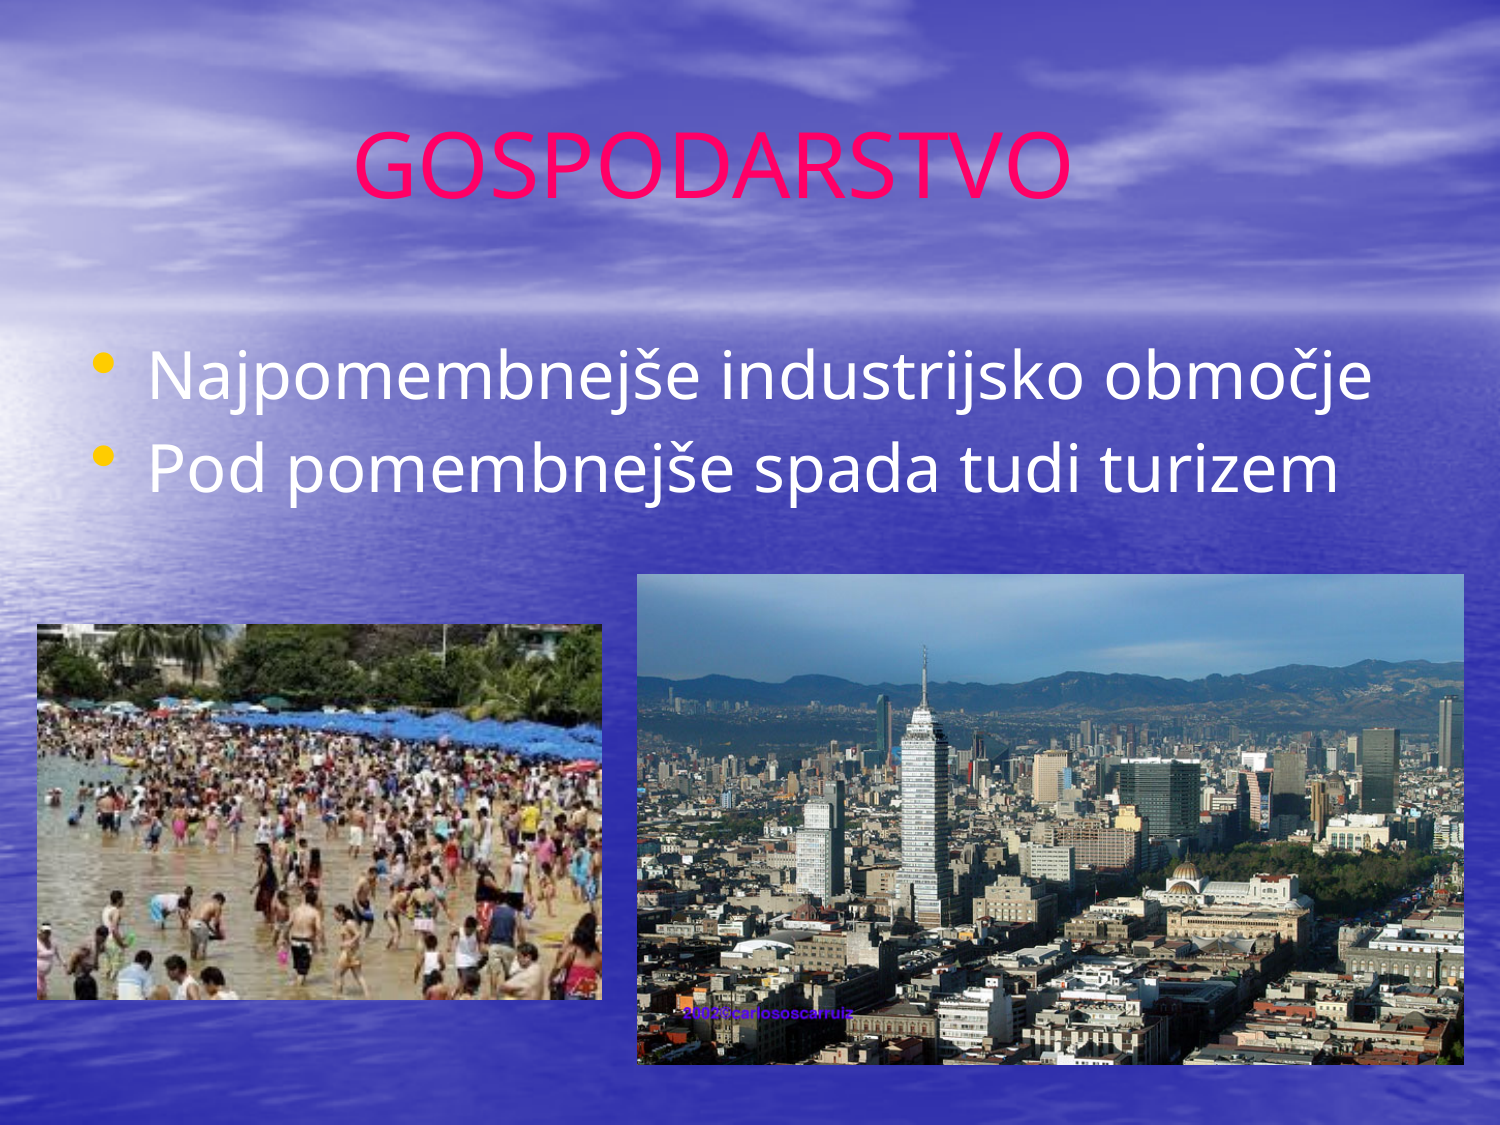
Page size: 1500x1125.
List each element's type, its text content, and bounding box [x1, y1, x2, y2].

list Najpomembnejše industrijsko območje Pod pomembnejše spada tudi turizem [75, 324, 1425, 1000]
picture [0, 0, 1500, 1125]
title GOSPODARSTVO [75, 47, 1425, 275]
